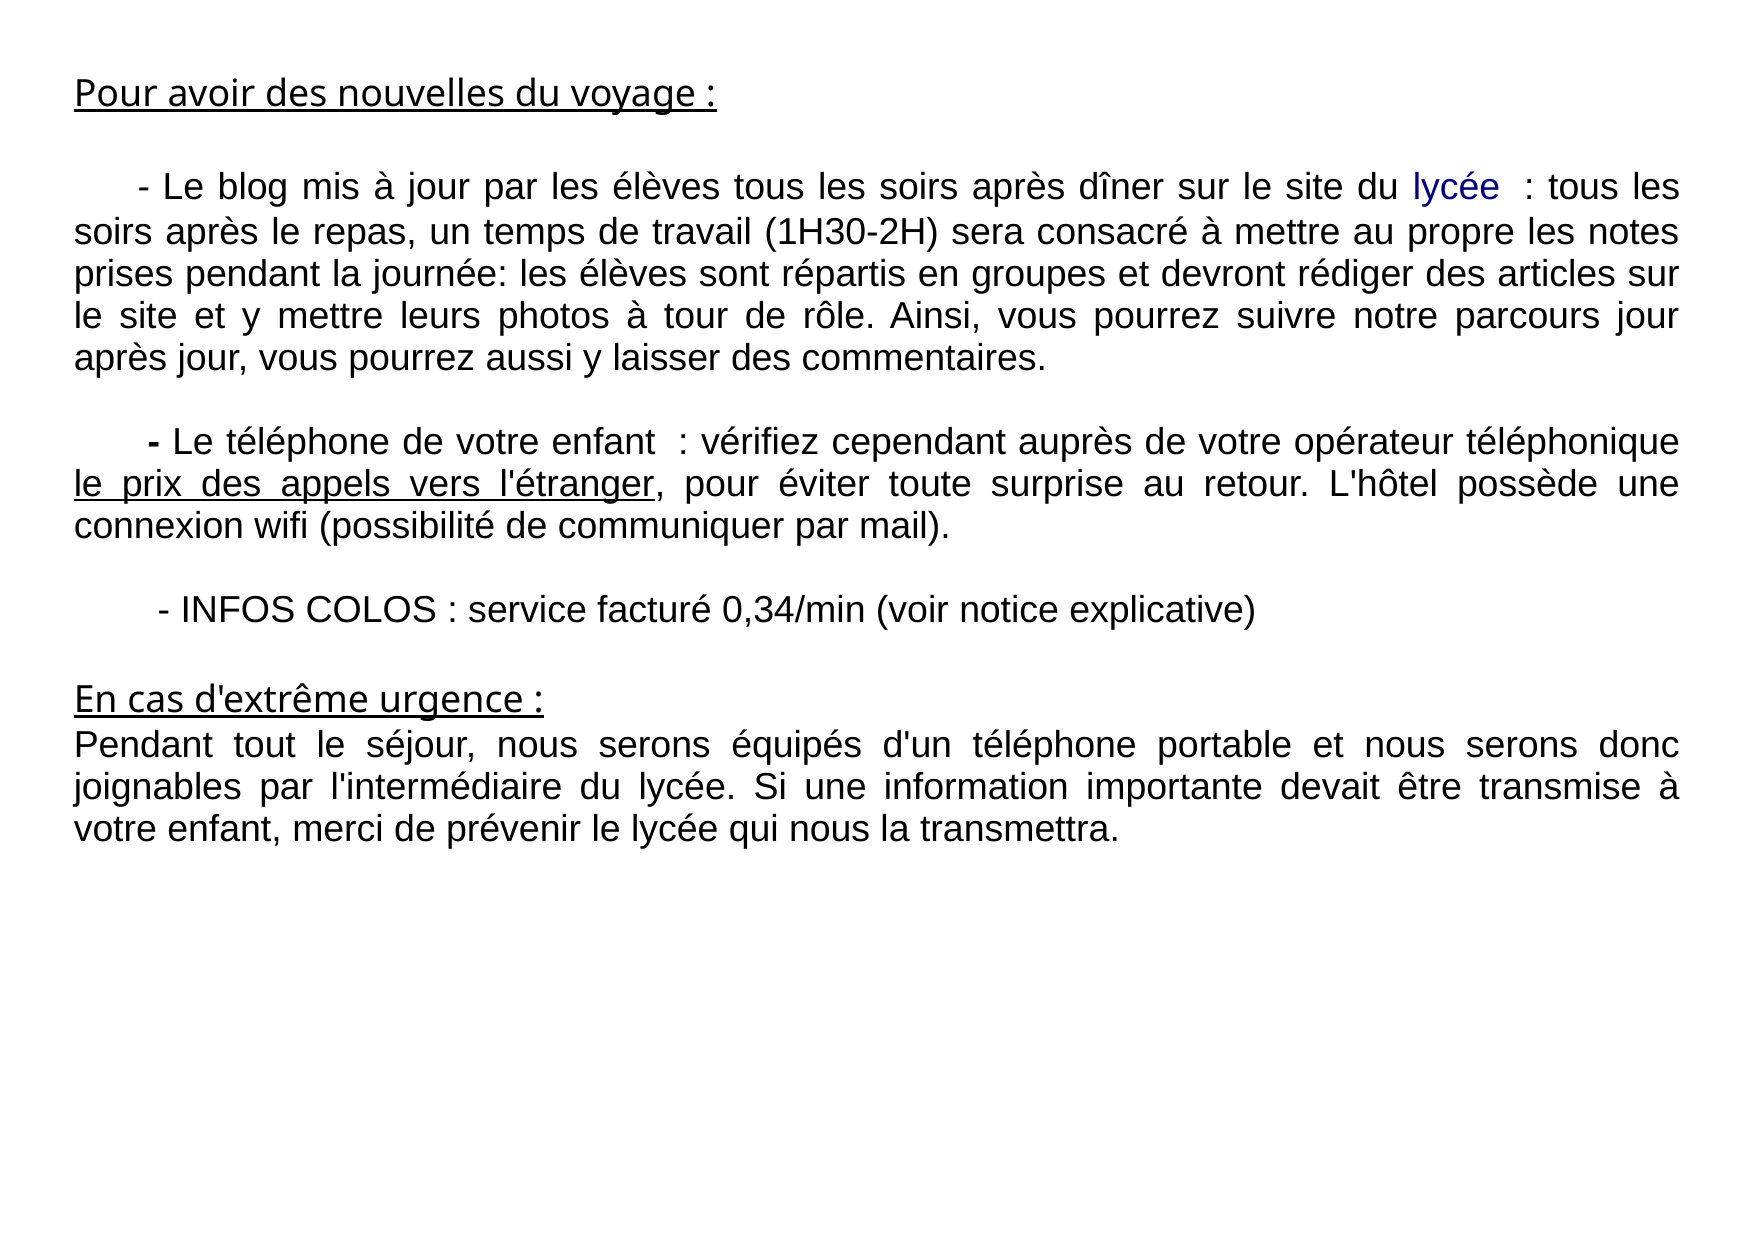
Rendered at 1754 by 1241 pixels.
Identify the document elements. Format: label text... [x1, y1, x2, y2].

text_box Pour avoir des nouvelles du voyage : - Le blog mis à jour par les élèves tous les soirs après dîner sur le site du lycée : tous les soirs après le repas, un temps de travail (1H30-2H) sera consacré à mettre au propre les notes prises pendant la journée: les élèves sont répartis en groupes et devront rédiger des articles sur le site et y mettre leurs photos à tour de rôle. Ainsi, vous pourrez suivre notre parcours jour après jour, vous pourrez aussi y laisser des commentaires. - Le téléphone de votre enfant : vérifiez cependant auprès de votre opérateur téléphonique le prix des appels vers l'étranger, pour éviter toute surprise au retour. L'hôtel possède une connexion wifi (possibilité de communiquer par mail). - INFOS COLOS : service facturé 0,34/min (voir notice explicative) En cas d'extrême urgence : Pendant tout le séjour, nous serons équipés d'un téléphone portable et nous serons donc joignables par l'intermédiaire du lycée. Si une information importante devait être transmise à votre enfant, merci de prévenir le lycée qui nous la transmettra. [59, 59, 1695, 1158]
